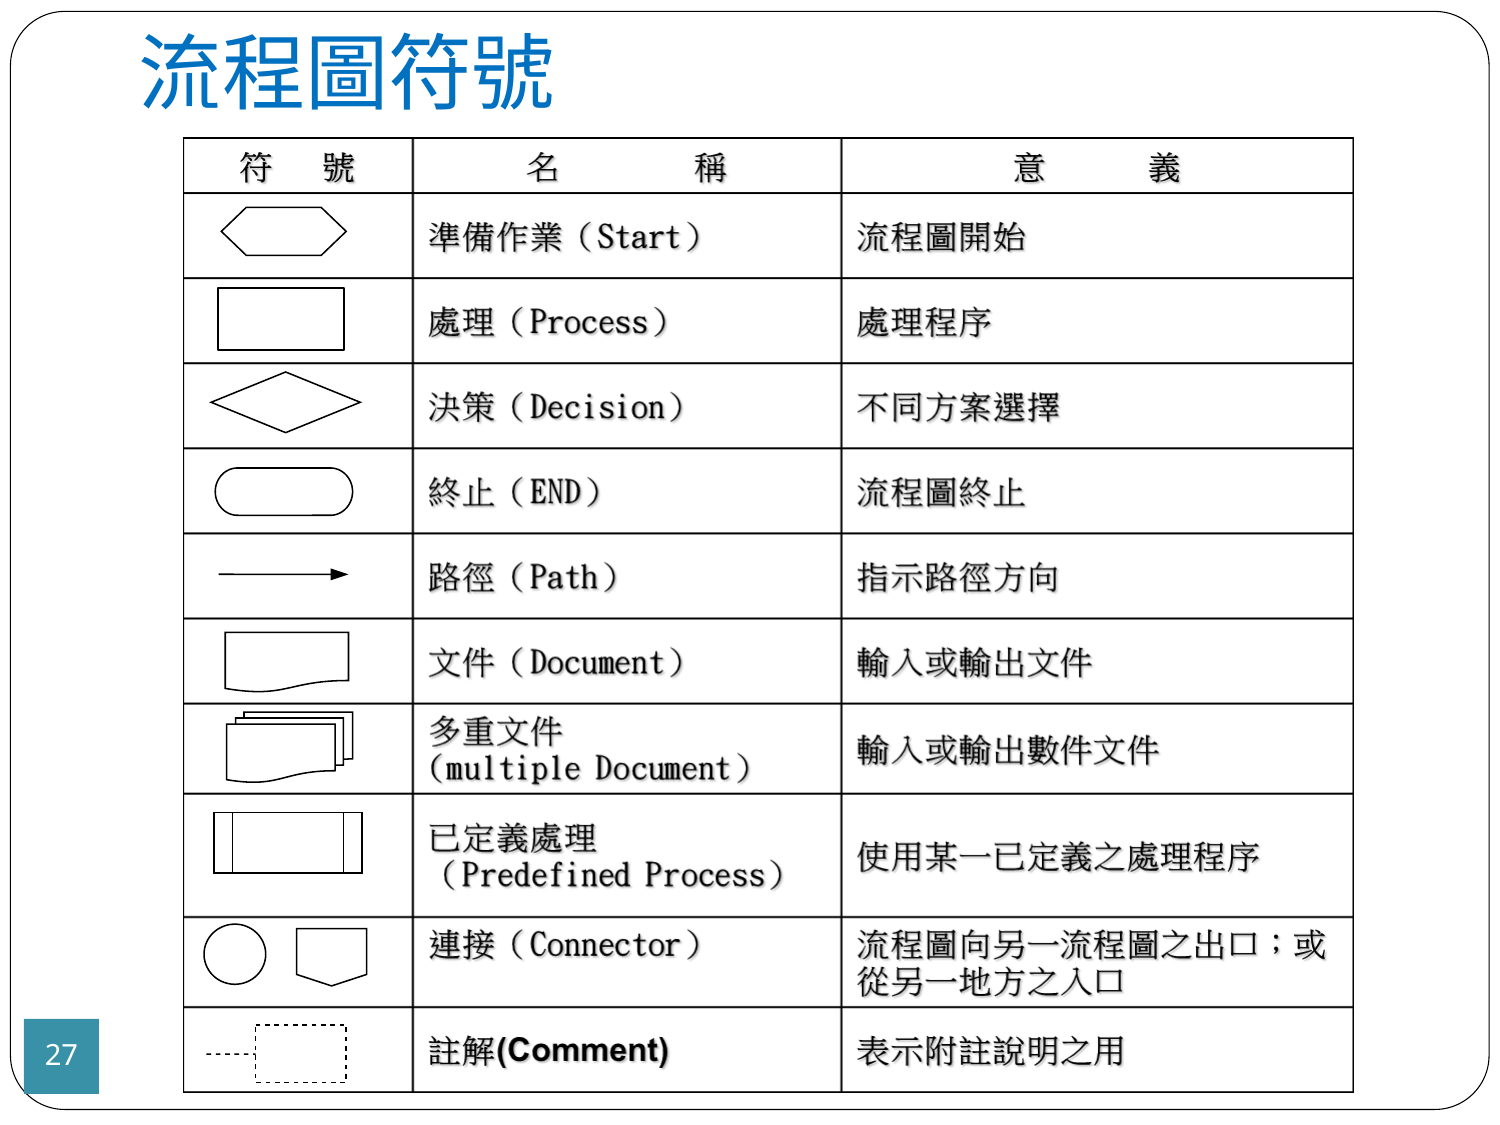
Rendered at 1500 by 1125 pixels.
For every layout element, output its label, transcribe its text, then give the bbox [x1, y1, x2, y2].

text_box [204, 924, 266, 985]
text_box [215, 468, 353, 516]
text_box [221, 207, 347, 256]
text_box 27 [23, 1018, 99, 1094]
picture [183, 135, 1354, 1093]
text_box [214, 813, 362, 873]
text_box [256, 1025, 346, 1082]
text_box [226, 712, 353, 783]
text_box [211, 364, 367, 433]
text_box [296, 928, 367, 986]
title 流程圖符號 [123, 0, 1399, 135]
text_box [225, 632, 349, 692]
